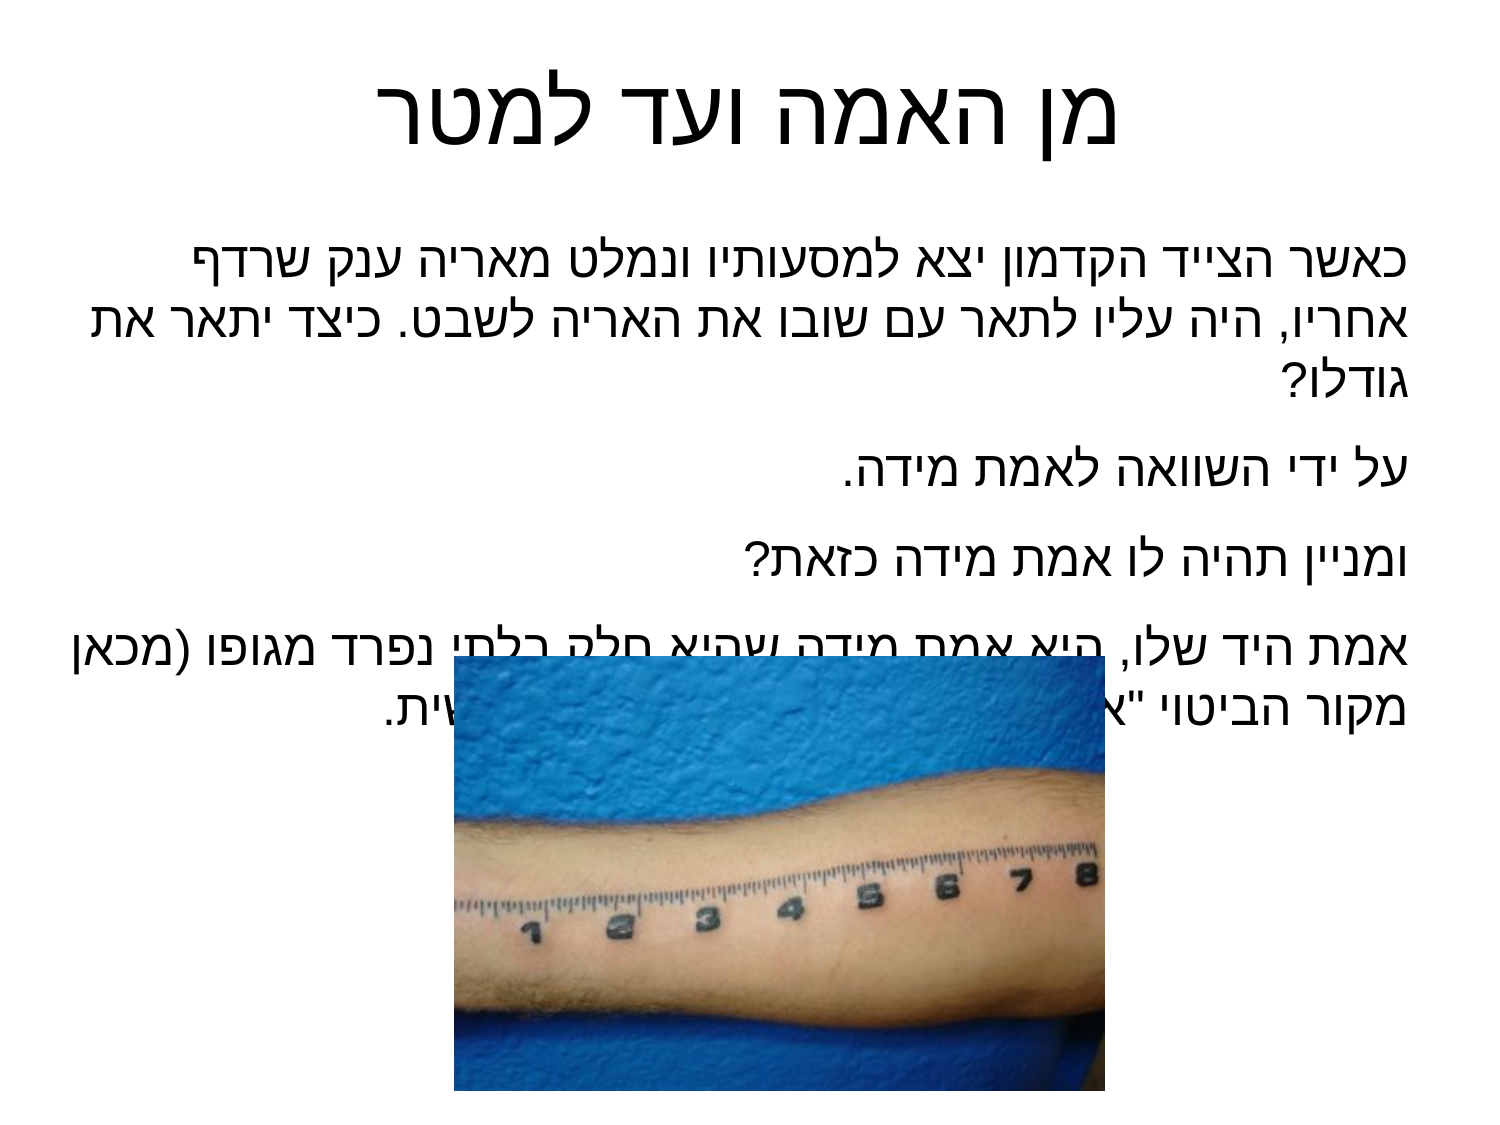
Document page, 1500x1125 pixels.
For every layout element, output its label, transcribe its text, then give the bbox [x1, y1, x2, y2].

picture [454, 656, 1105, 1091]
list כאשר הצייד הקדמון יצא למסעותיו ונמלט מאריה ענק שרדף אחריו, היה עליו לתאר עם שובו את האריה לשבט. כיצד יתאר את גודלו? על ידי השוואה לאמת מידה. ומניין תהיה לו אמת מידה כזאת? אמת היד שלו, היא אמת מידה שהיא חלק בלתי נפרד מגופו (מכאן מקור הביטוי "אמת מידה"). זוהי אמת מידה אישית. [41, 219, 1425, 1106]
title מן האמה ועד למטר [75, 45, 1425, 219]
